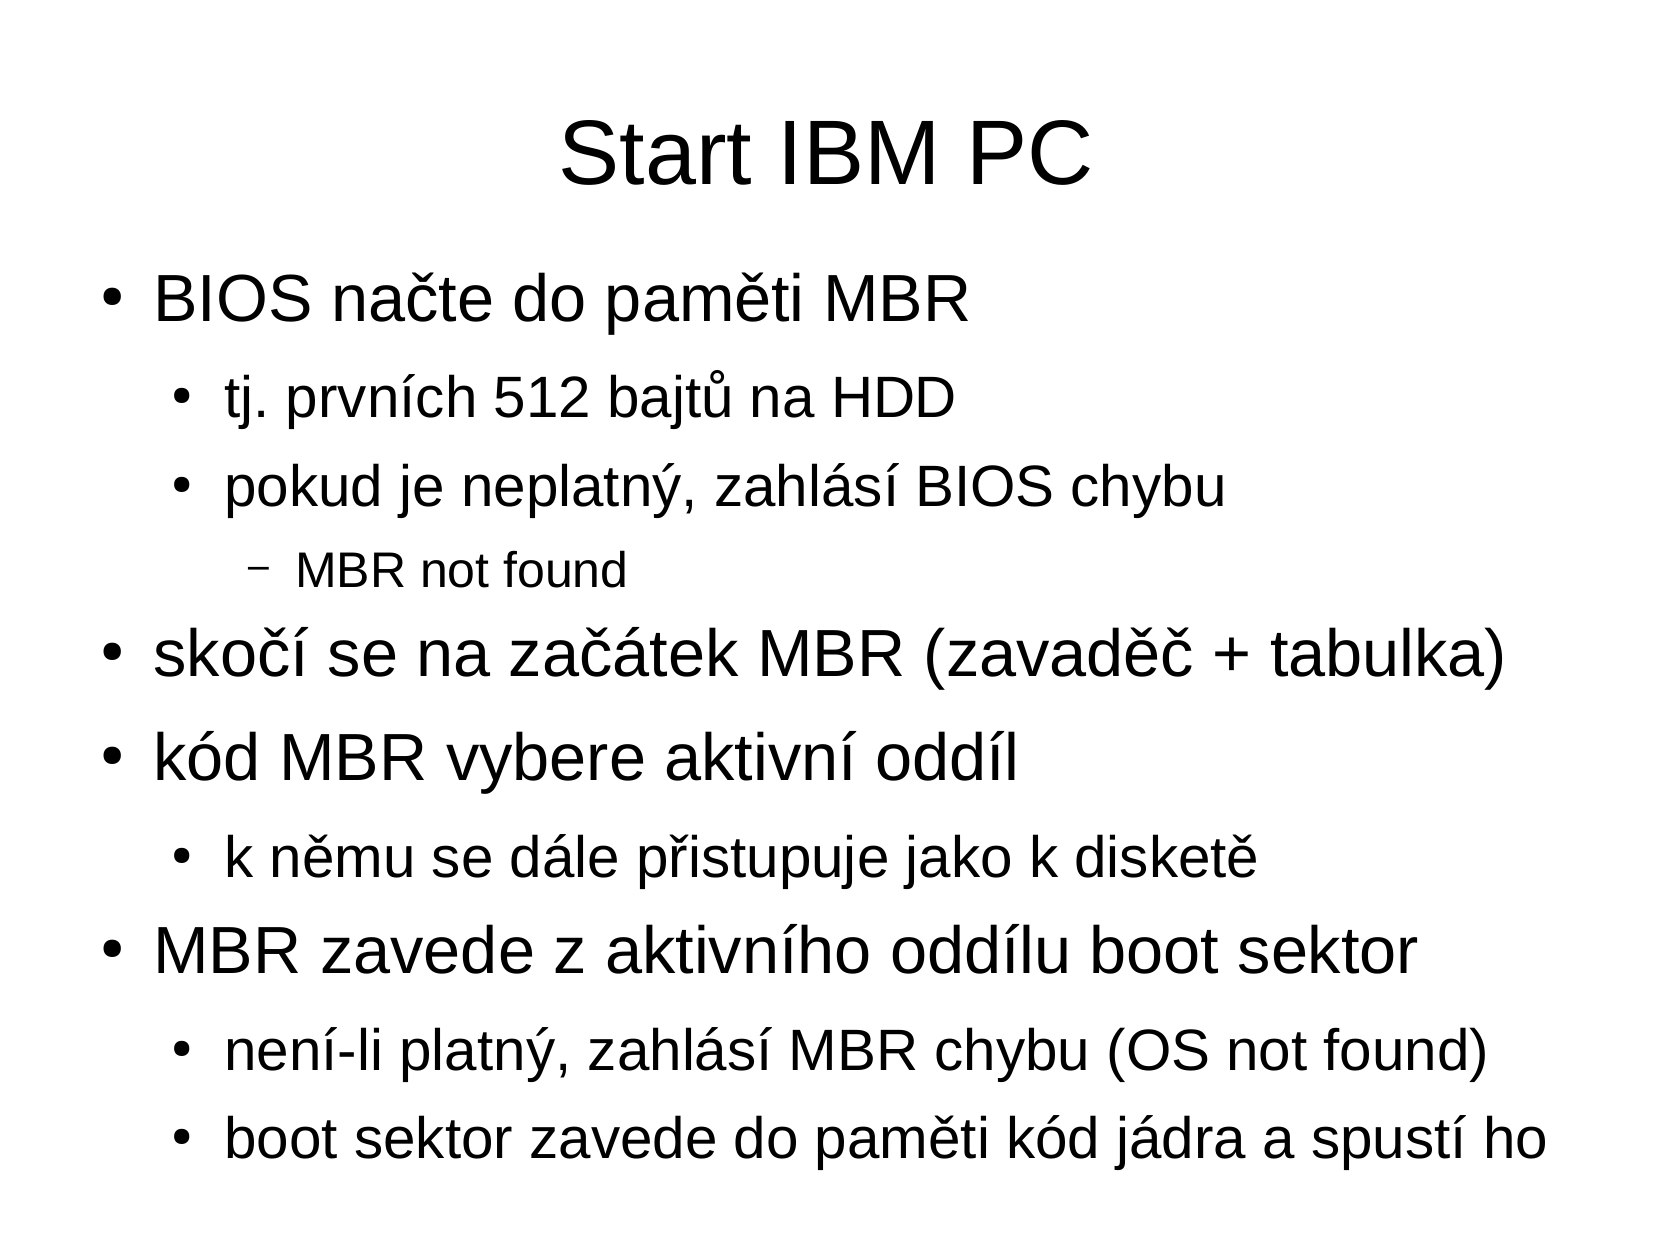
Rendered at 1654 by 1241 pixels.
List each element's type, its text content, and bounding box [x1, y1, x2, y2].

title Start IBM PC [82, 56, 1571, 250]
list BIOS načte do paměti MBR tj. prvních 512 bajtů na HDD pokud je neplatný, zahlásí BIOS chybu MBR not found skočí se na začátek MBR (zavaděč + tabulka) kód MBR vybere aktivní oddíl k němu se dále přistupuje jako k disketě MBR zavede z aktivního oddílu boot sektor není-li platný, zahlásí MBR chybu (OS not found) boot sektor zavede do paměti kód jádra a spustí ho [82, 260, 1571, 1171]
